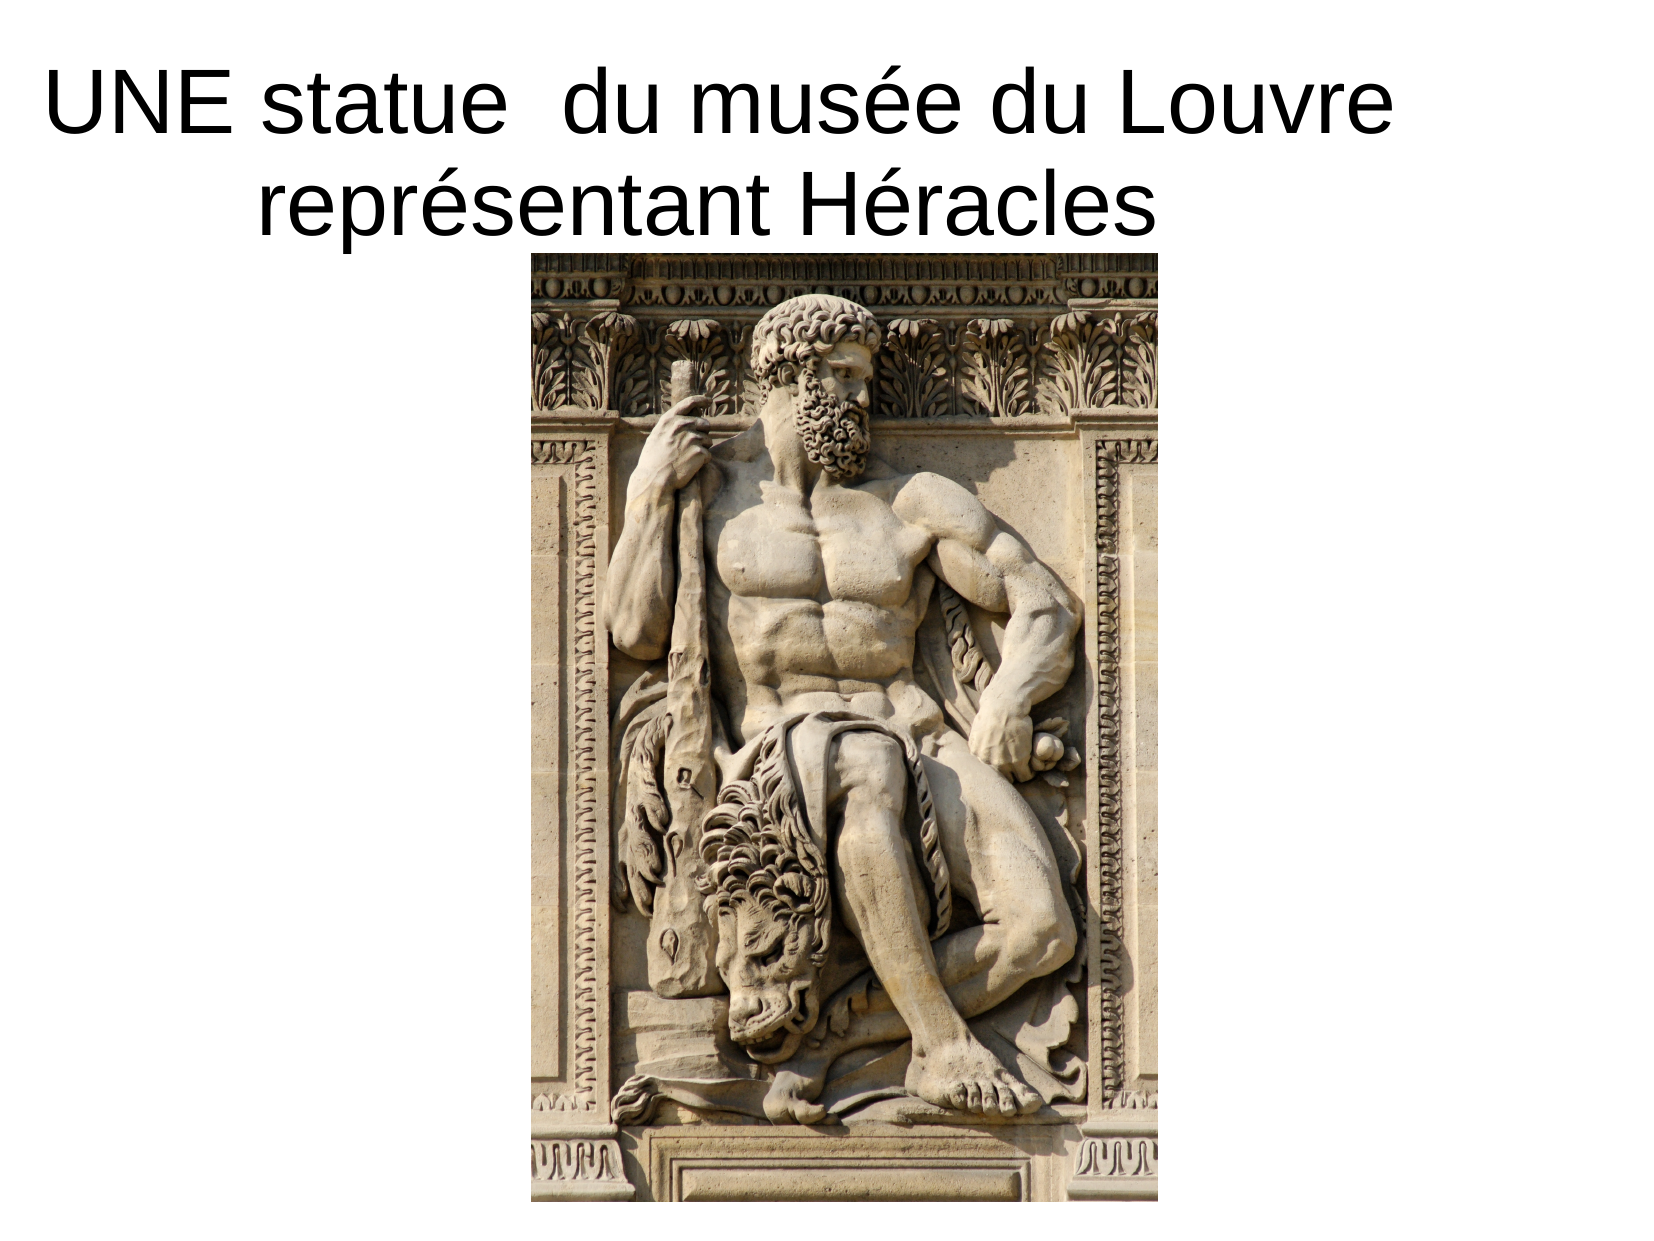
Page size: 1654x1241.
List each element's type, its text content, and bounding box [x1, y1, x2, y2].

picture [531, 253, 1158, 1202]
title UNE statue du musée du Louvre représentant Héracles [0, 49, 1465, 257]
